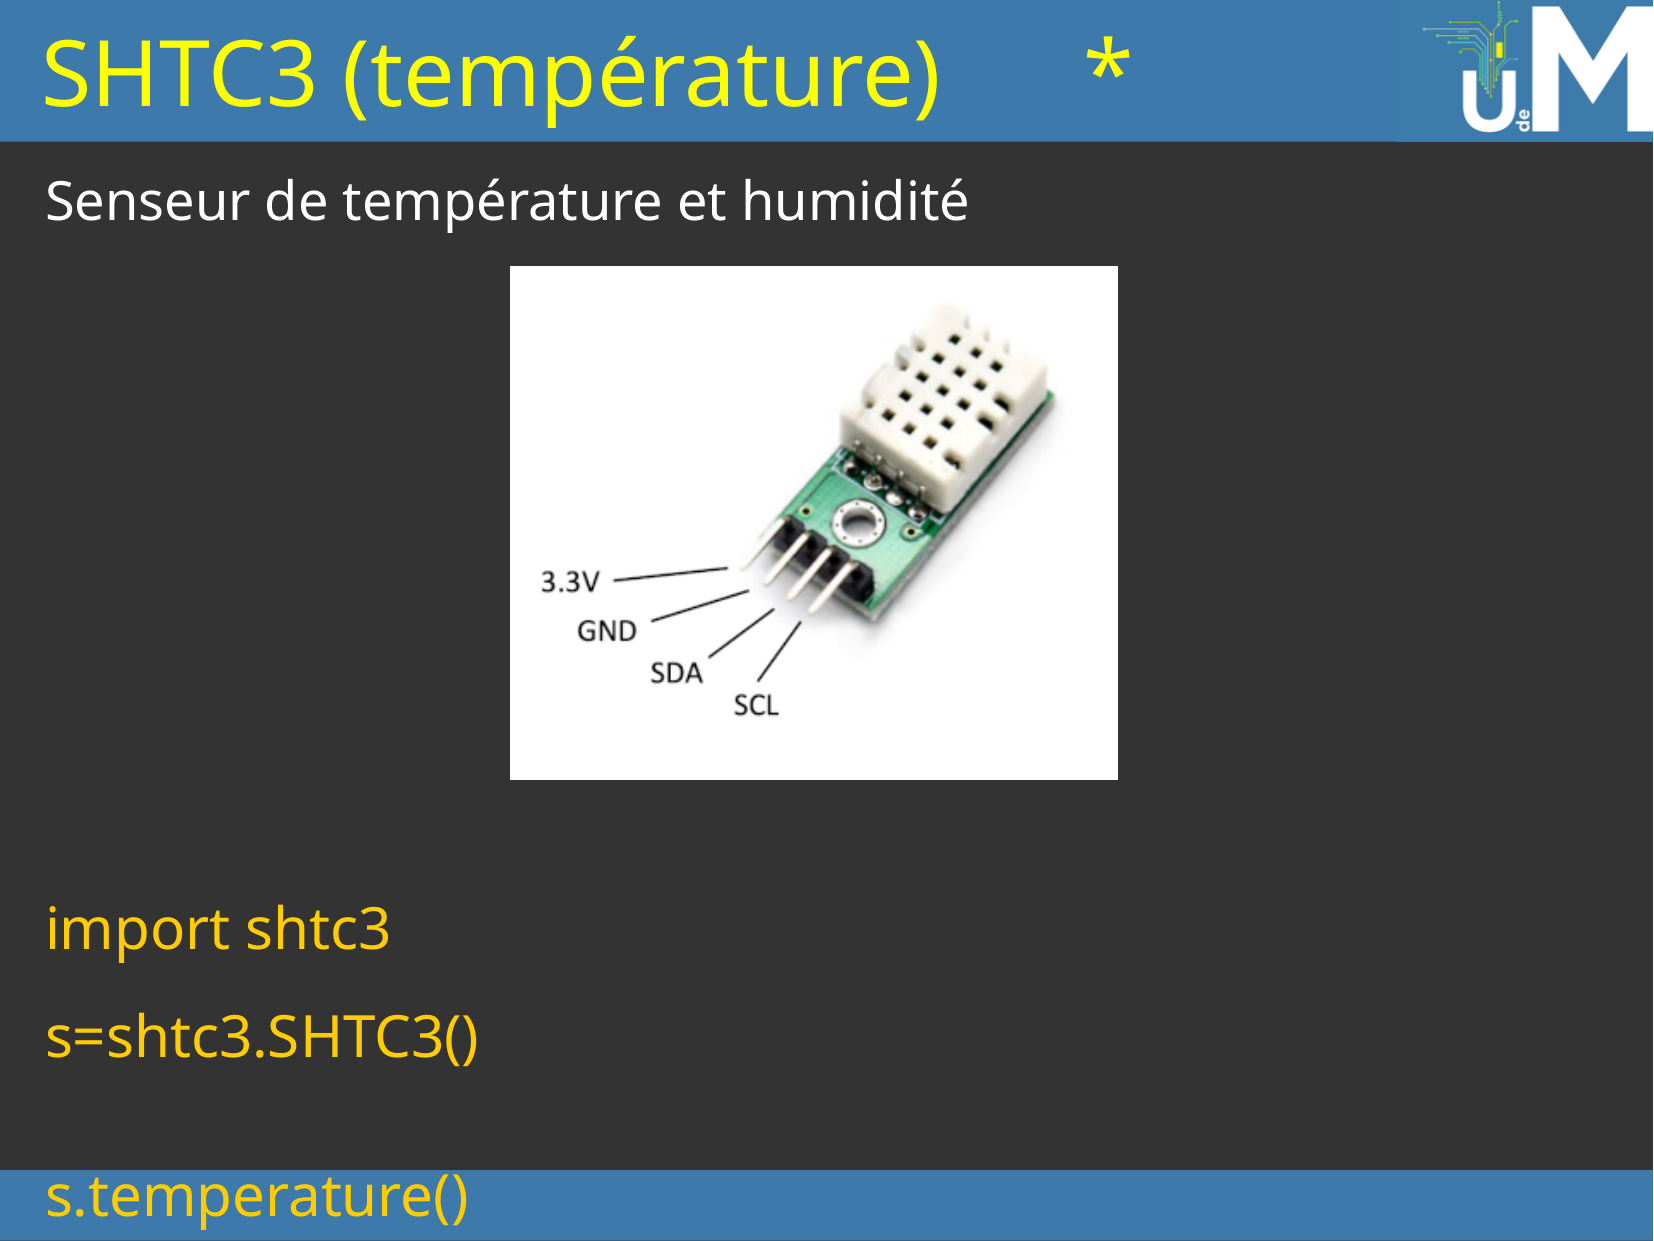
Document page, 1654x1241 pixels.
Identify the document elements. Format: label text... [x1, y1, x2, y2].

list Senseur de température et humidité import shtc3 s=shtc3.SHTC3() s.temperature() [45, 162, 1606, 1126]
picture [1397, 0, 1654, 142]
picture [510, 266, 1118, 781]
title SHTC3 (température) * [41, 9, 1411, 133]
